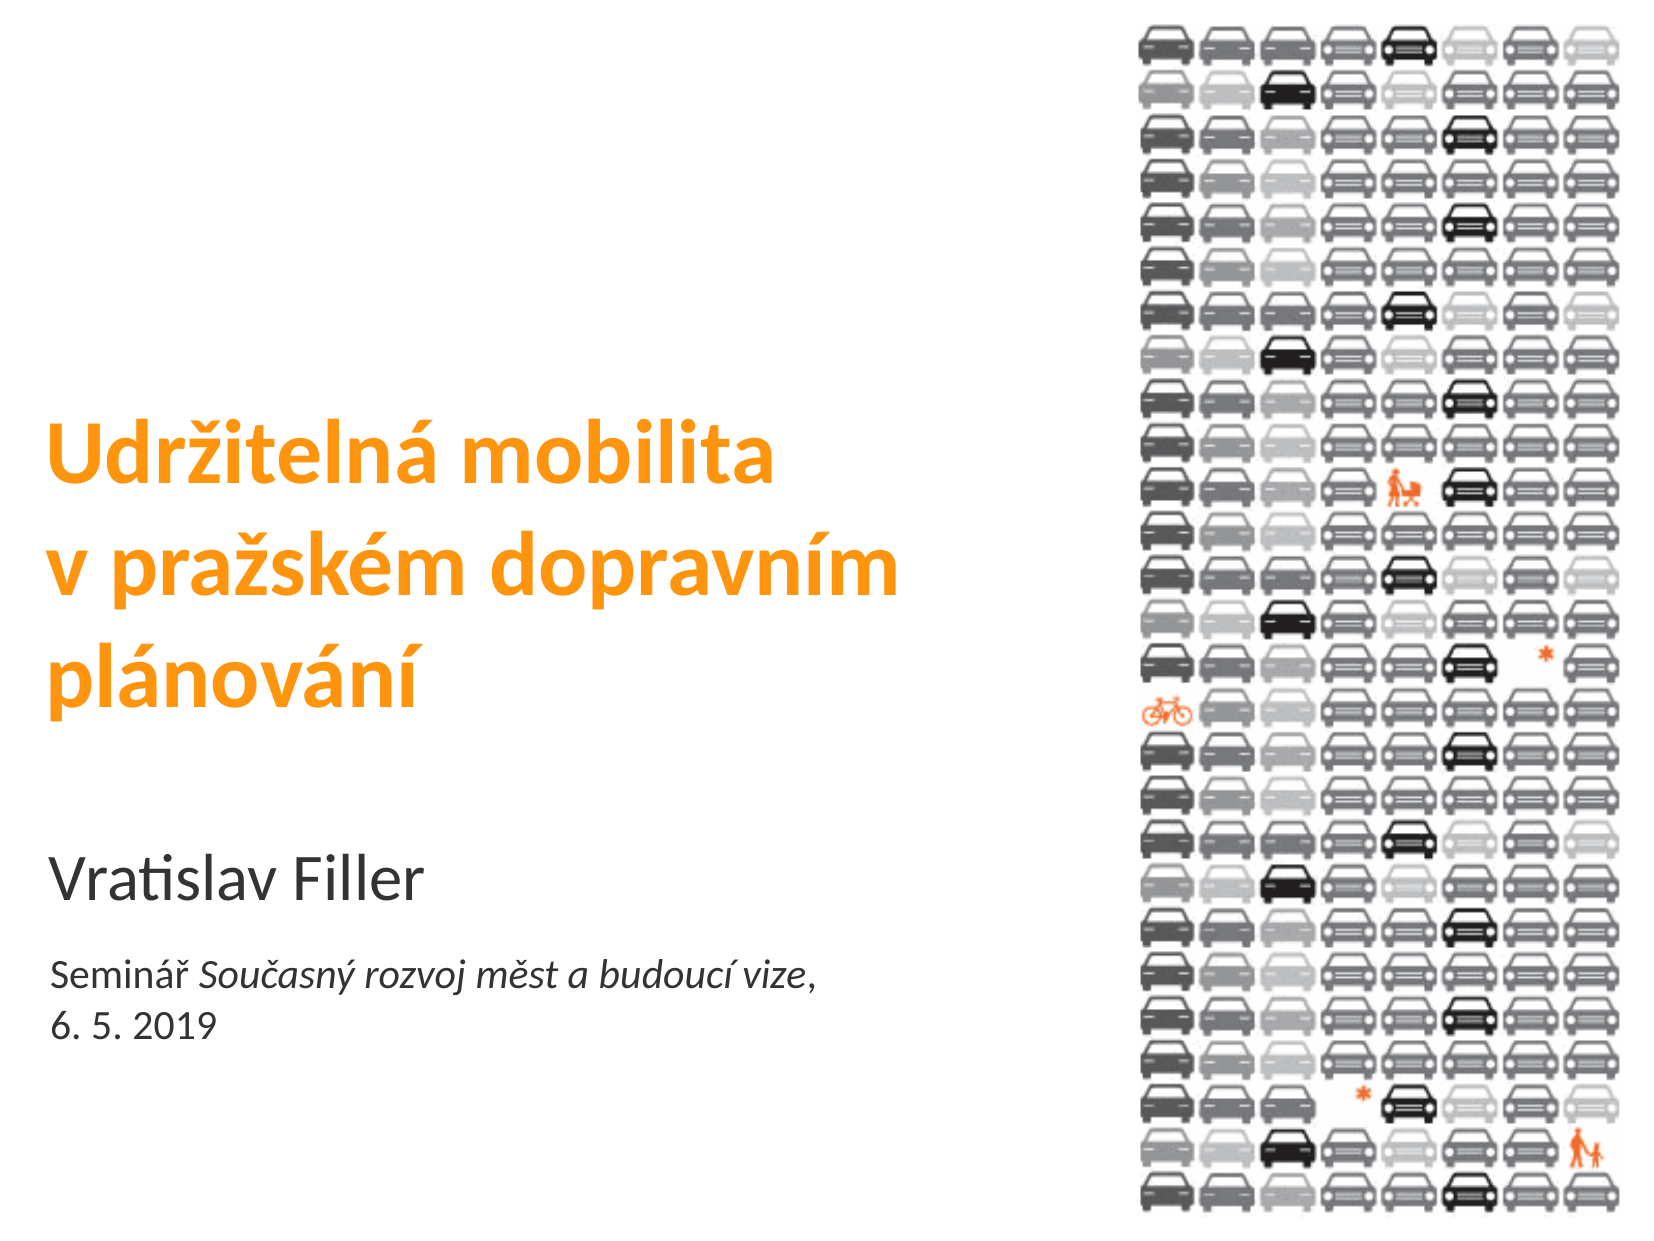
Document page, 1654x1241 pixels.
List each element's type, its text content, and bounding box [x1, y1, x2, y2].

picture [1137, 23, 1628, 1217]
text_box Seminář Současný rozvoj měst a budoucí vize, 6. 5. 2019 [35, 938, 1654, 1241]
text_box Udržitelná mobilita v pražském dopravním plánování [45, 389, 1111, 686]
text_box Vratislav Filler [48, 832, 841, 914]
